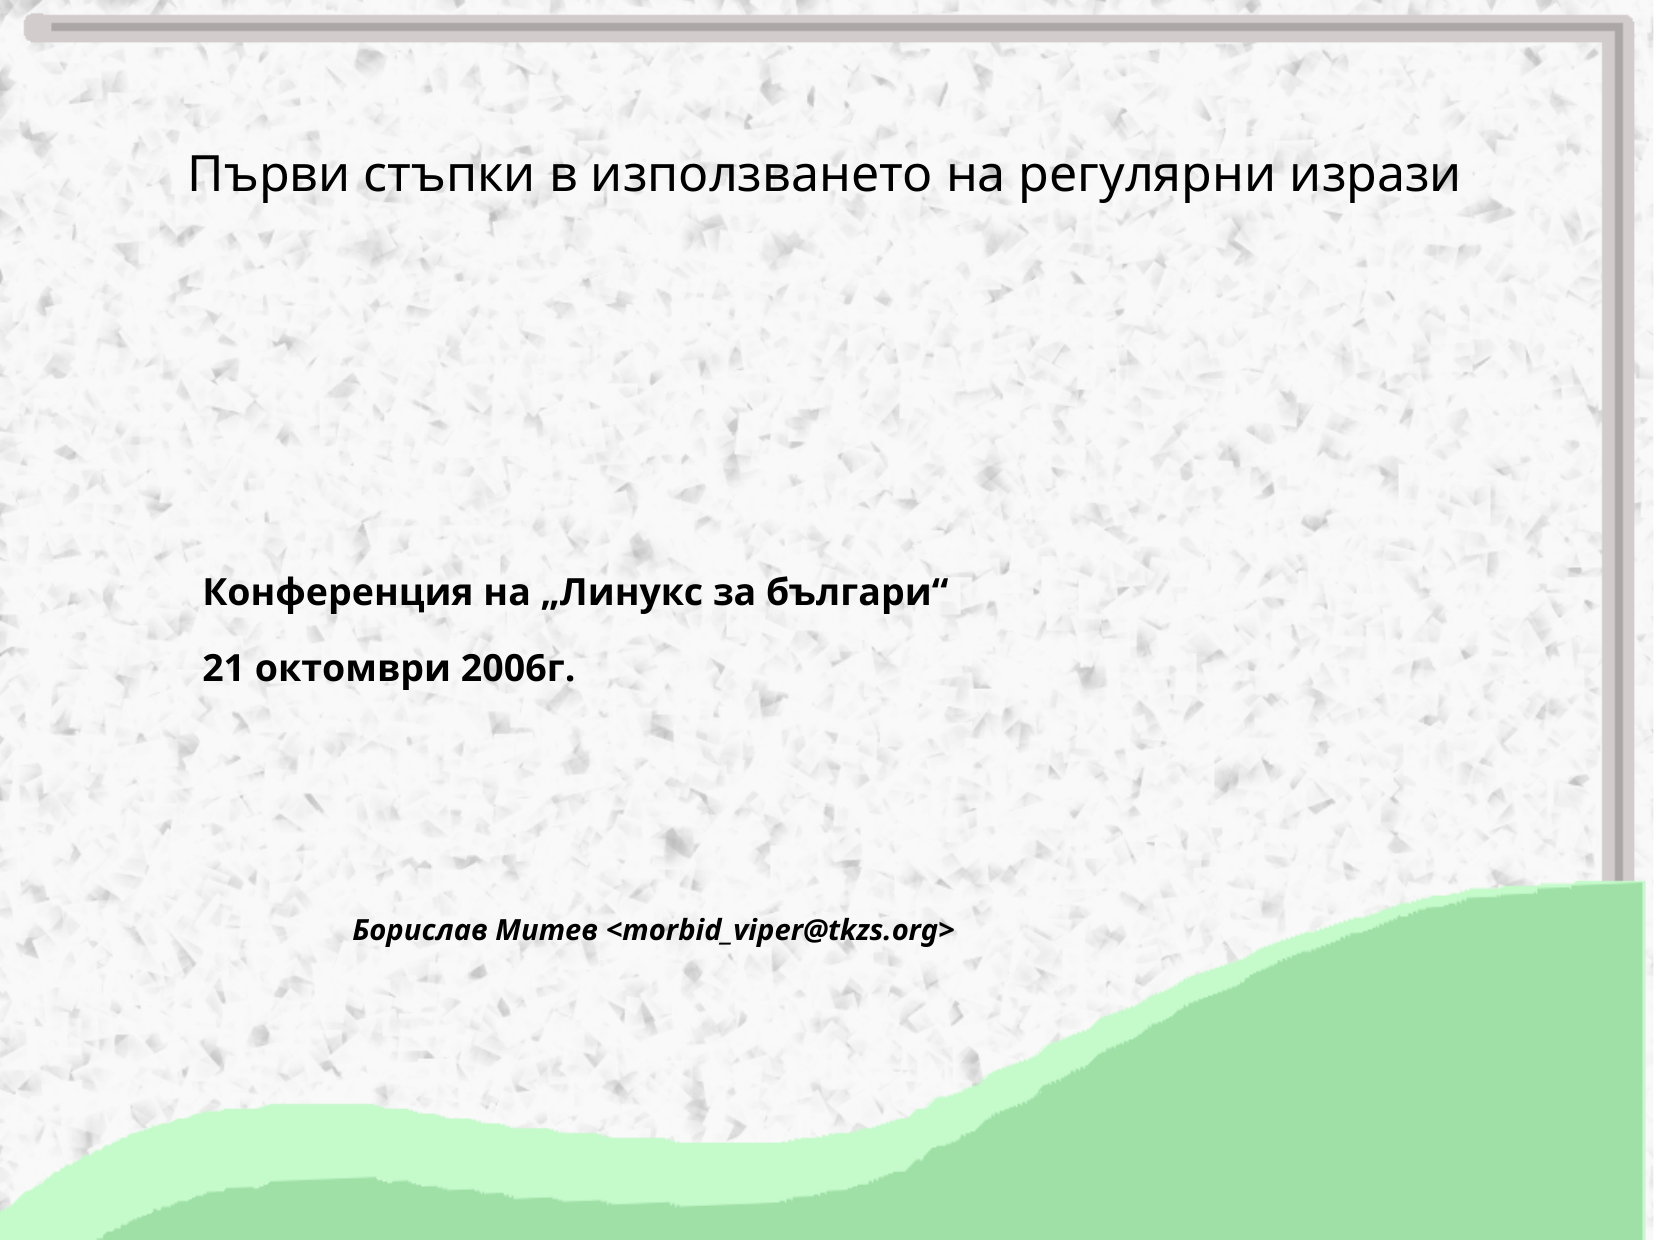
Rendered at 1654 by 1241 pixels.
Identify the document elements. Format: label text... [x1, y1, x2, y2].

picture [0, 0, 1654, 1240]
text_box Борислав Митев <morbid_viper@tkzs.org> [337, 901, 1351, 976]
text_box Конференция на „Линукс за българи“ 21 октомври 2006г. [187, 557, 1463, 871]
text_box Първи стъпки в използването на регулярни изрази [112, 130, 1538, 396]
